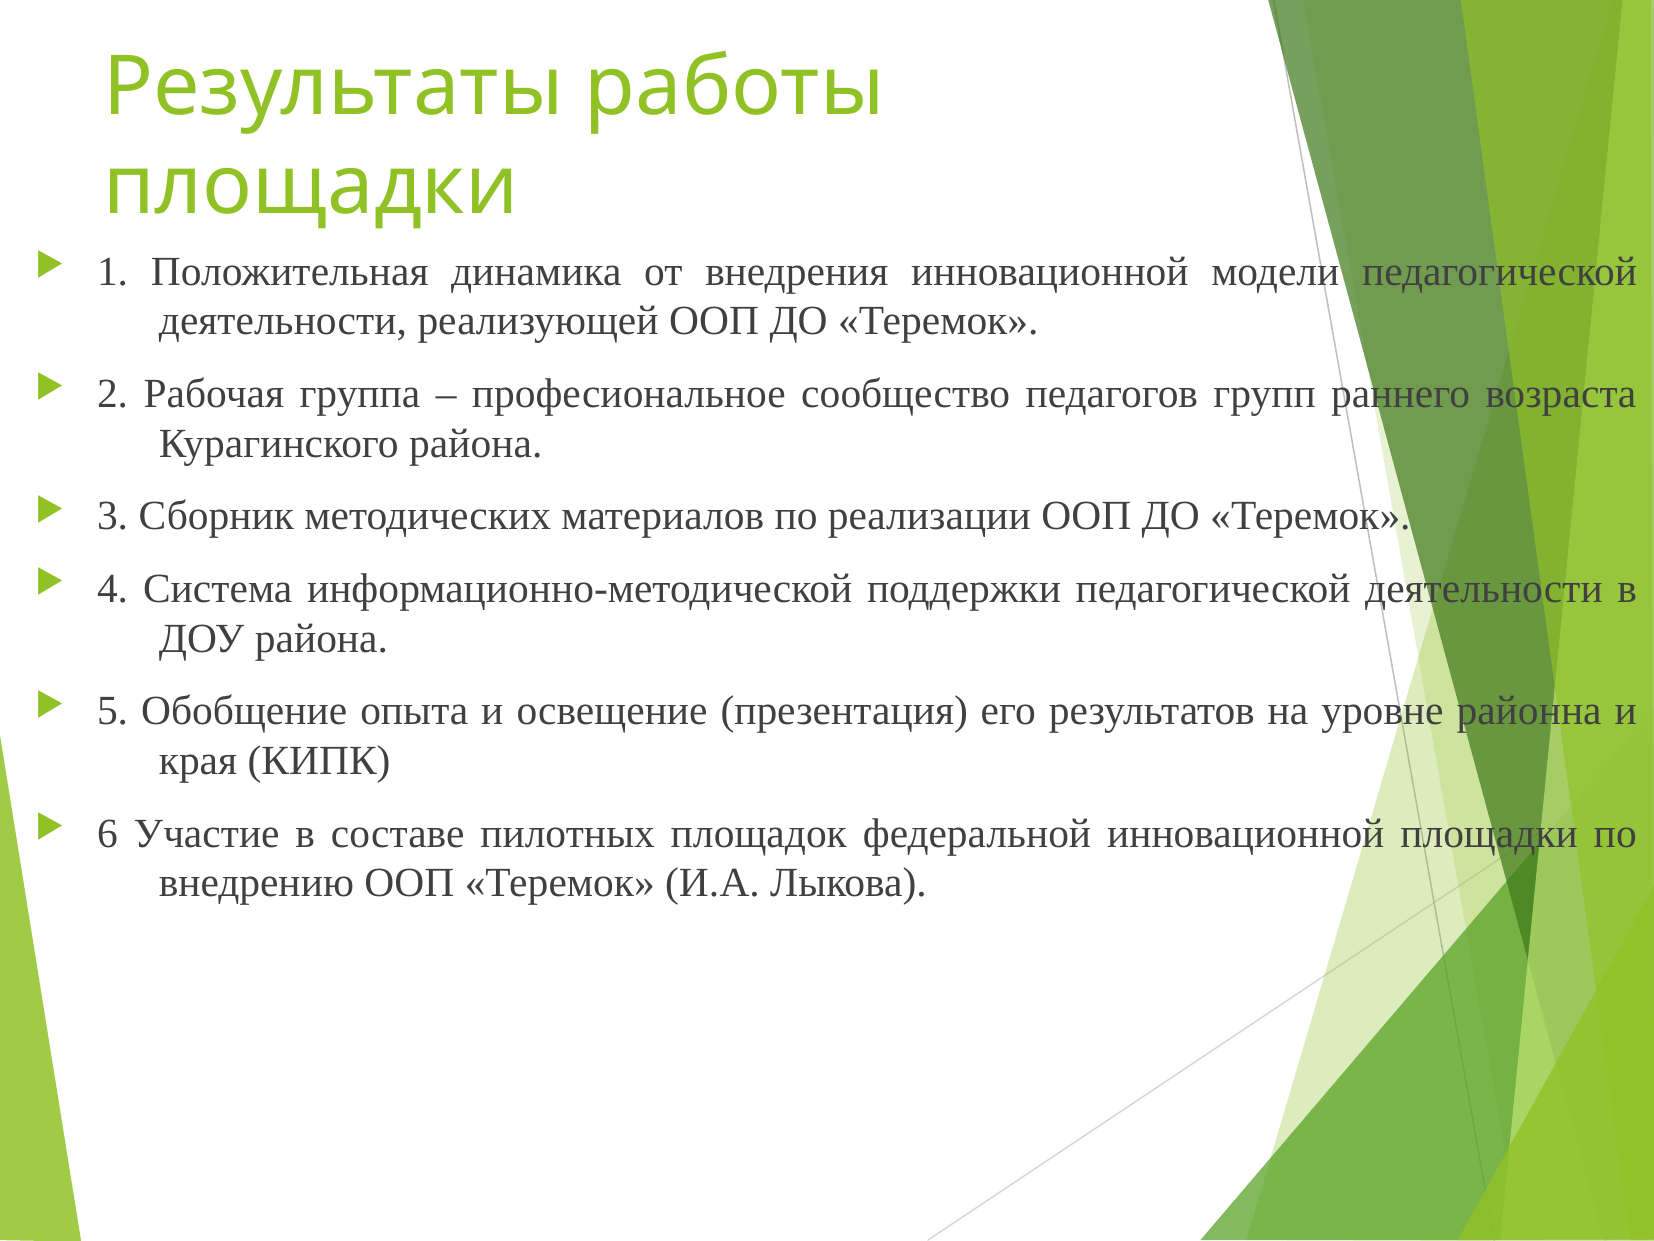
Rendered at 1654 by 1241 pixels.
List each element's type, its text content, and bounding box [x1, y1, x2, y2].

title Результаты работы площадки [88, 24, 1237, 235]
list 1. Положительная динамика от внедрения инновационной модели педагогической деятельности, реализующей ООП ДО «Теремок». 2. Рабочая группа – професиональное сообщество педагогов групп раннего возраста Курагинского района. 3. Сборник методических материалов по реализации ООП ДО «Теремок». 4. Система информационно-методической поддержки педагогической деятельности в ДОУ района. 5. Обобщение опыта и освещение (презентация) его результатов на уровне районна и края (КИПК) 6 Участие в составе пилотных площадок федеральной инновационной площадки по внедрению ООП «Теремок» (И.А. Лыкова). [20, 235, 1654, 1093]
